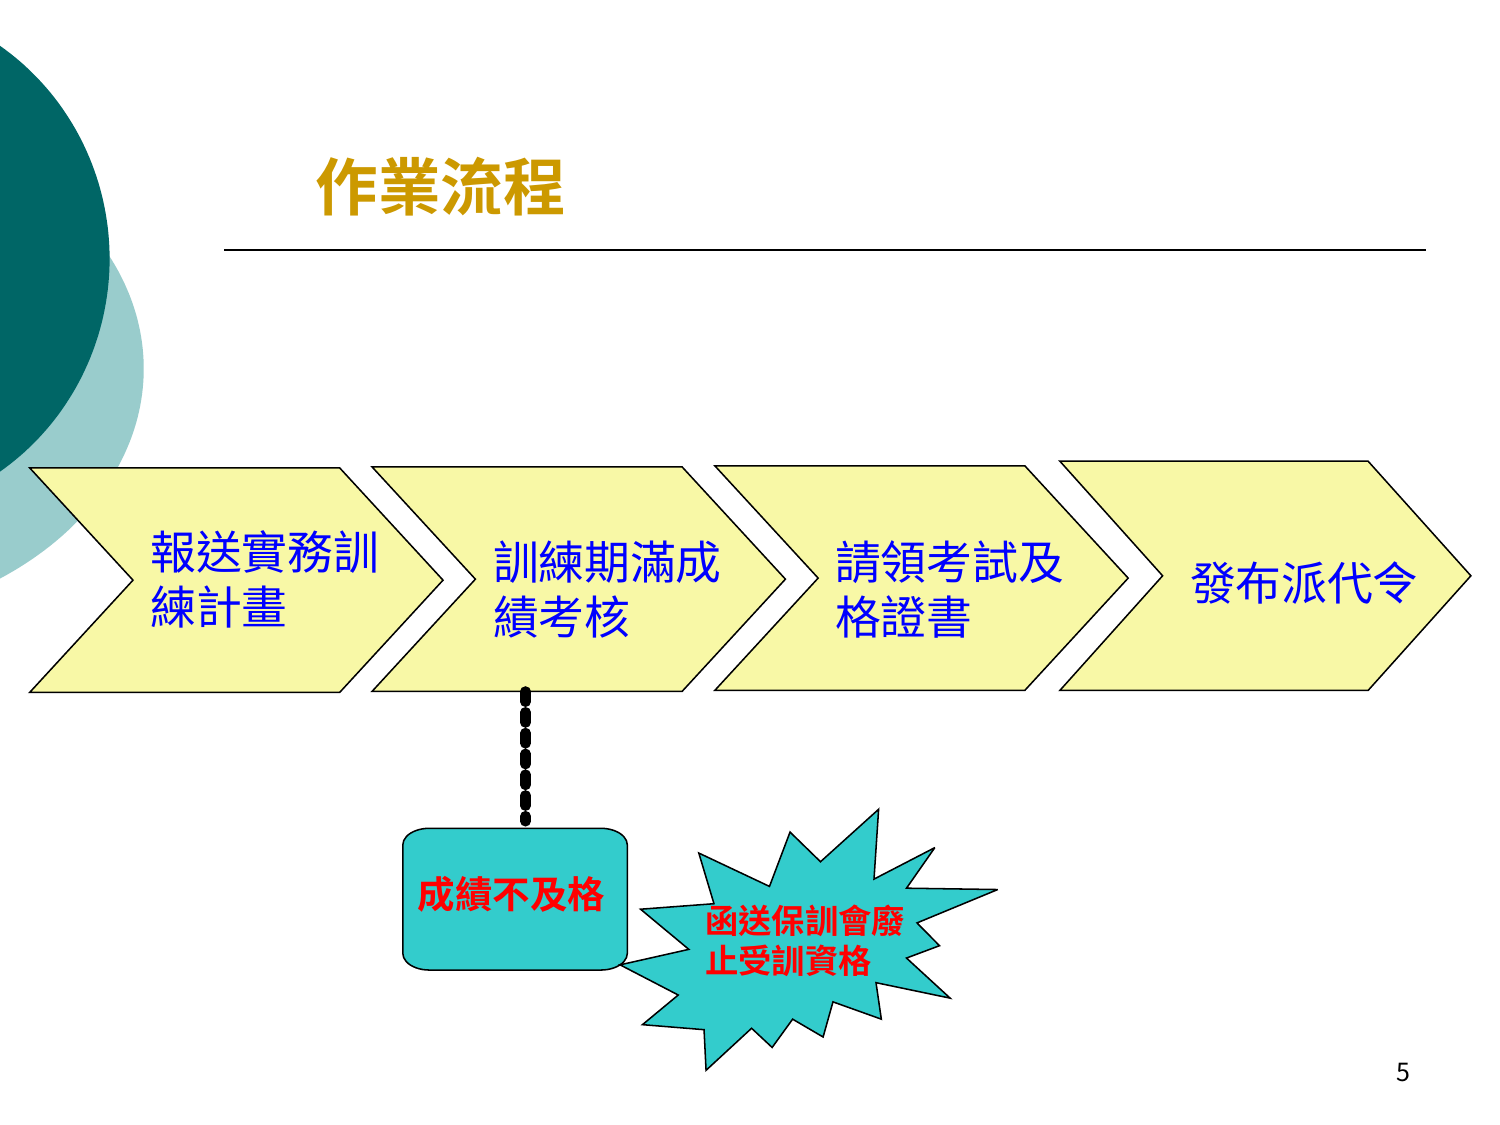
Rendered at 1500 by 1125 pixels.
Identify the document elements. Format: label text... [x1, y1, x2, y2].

text_box [774, 566, 786, 592]
text_box 訓練期滿成績考核 [478, 526, 774, 652]
text_box [29, 467, 387, 693]
text_box 報送實務訓練計畫 [135, 516, 431, 642]
text_box [372, 466, 737, 692]
text_box [698, 809, 998, 914]
text_box 發布派代令 [1175, 549, 1436, 615]
text_box [906, 987, 951, 999]
text_box [402, 828, 628, 863]
text_box [431, 567, 444, 594]
text_box 請領考試及格證書 [820, 526, 1117, 652]
text_box [1059, 461, 1471, 691]
text_box [714, 465, 1081, 691]
text_box [402, 905, 882, 1071]
list 作業流程 [301, 148, 621, 235]
text_box [1117, 565, 1129, 591]
text_box 成績不及格 [402, 863, 640, 925]
text_box 函送保訓會廢止受訓資格 [690, 892, 939, 989]
